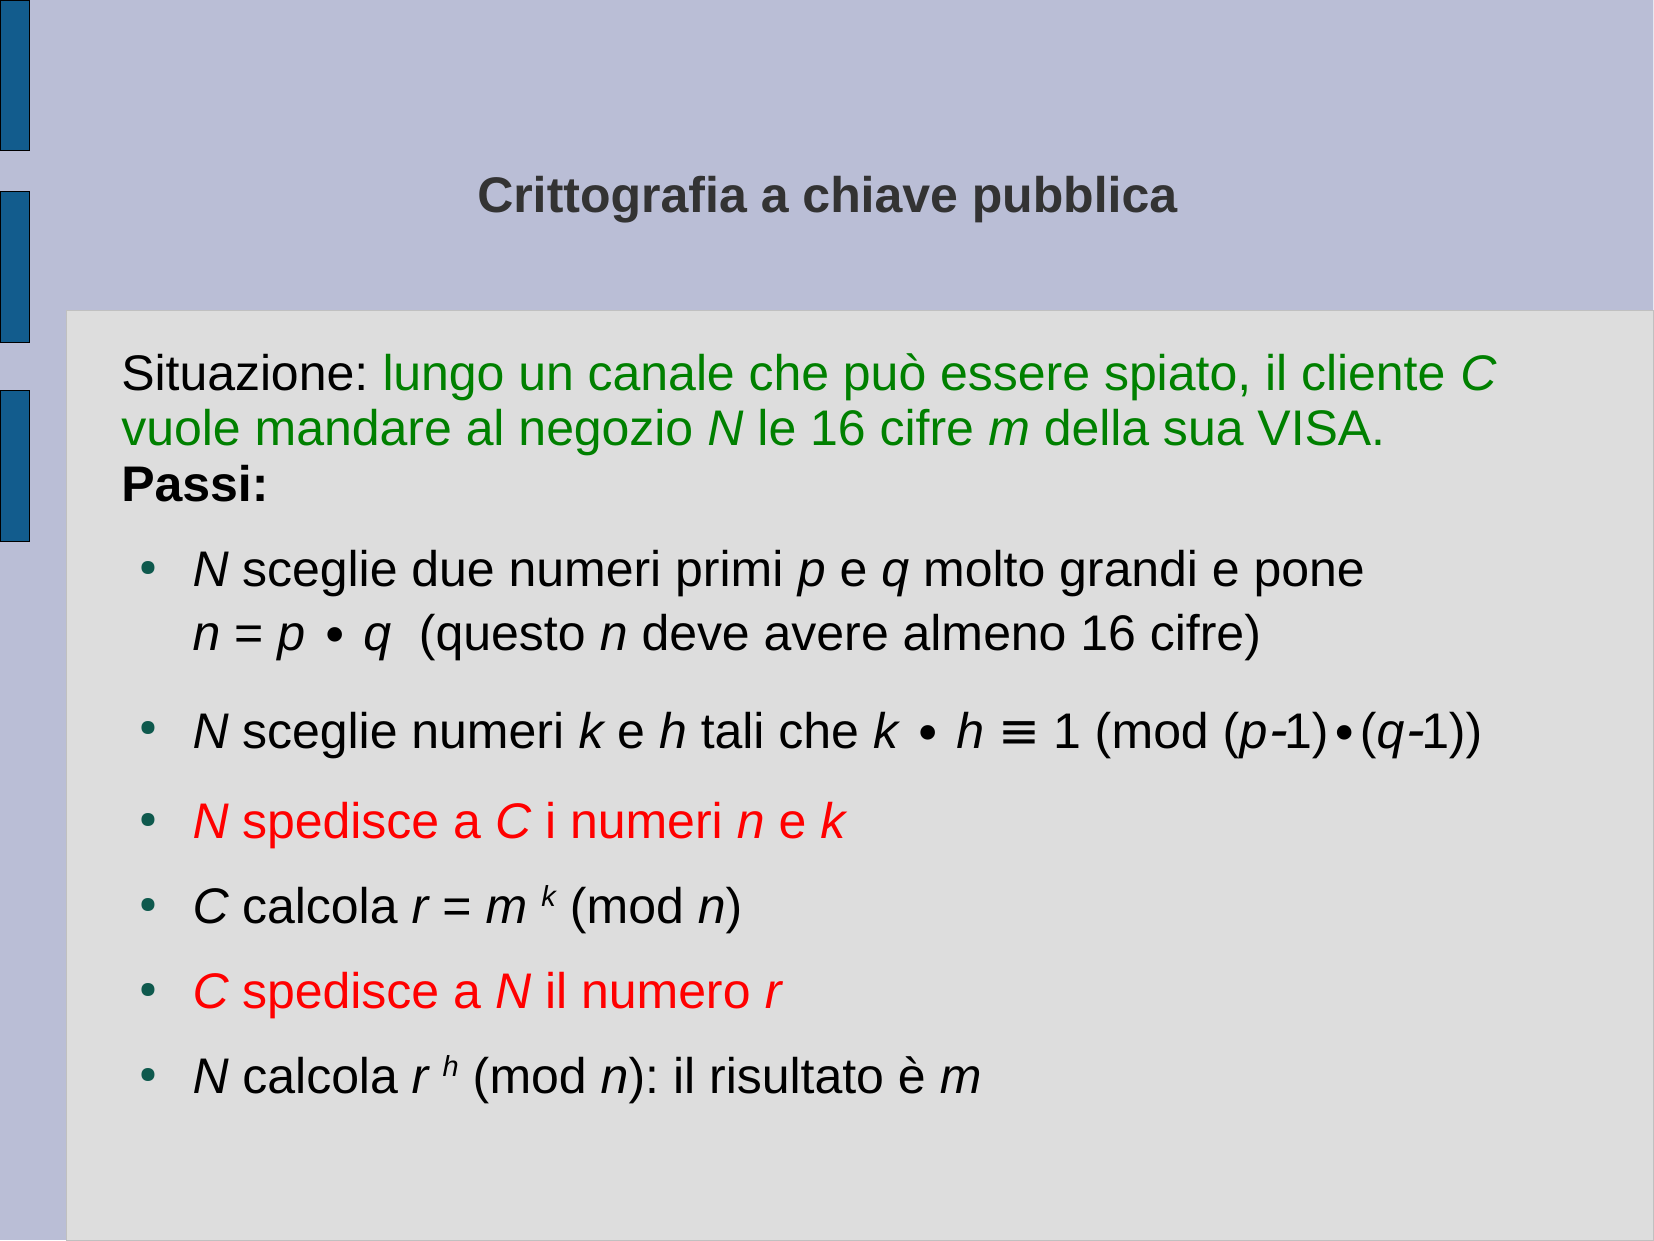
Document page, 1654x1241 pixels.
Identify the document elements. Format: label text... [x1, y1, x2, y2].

list Situazione: lungo un canale che può essere spiato, il cliente C vuole mandare al negozio N le 16 cifre m della sua VISA. Passi: N sceglie due numeri primi p e q molto grandi e pone n = p ∙ q (questo n deve avere almeno 16 cifre) N sceglie numeri k e h tali che k ∙ h ≡ 1 (mod (p-1)∙(q-1)) N spedisce a C i numeri n e k C calcola r = m k (mod n) C spedisce a N il numero r N calcola r h (mod n): il risultato è m [121, 344, 1534, 1127]
title Crittografia a chiave pubblica [121, 91, 1534, 299]
